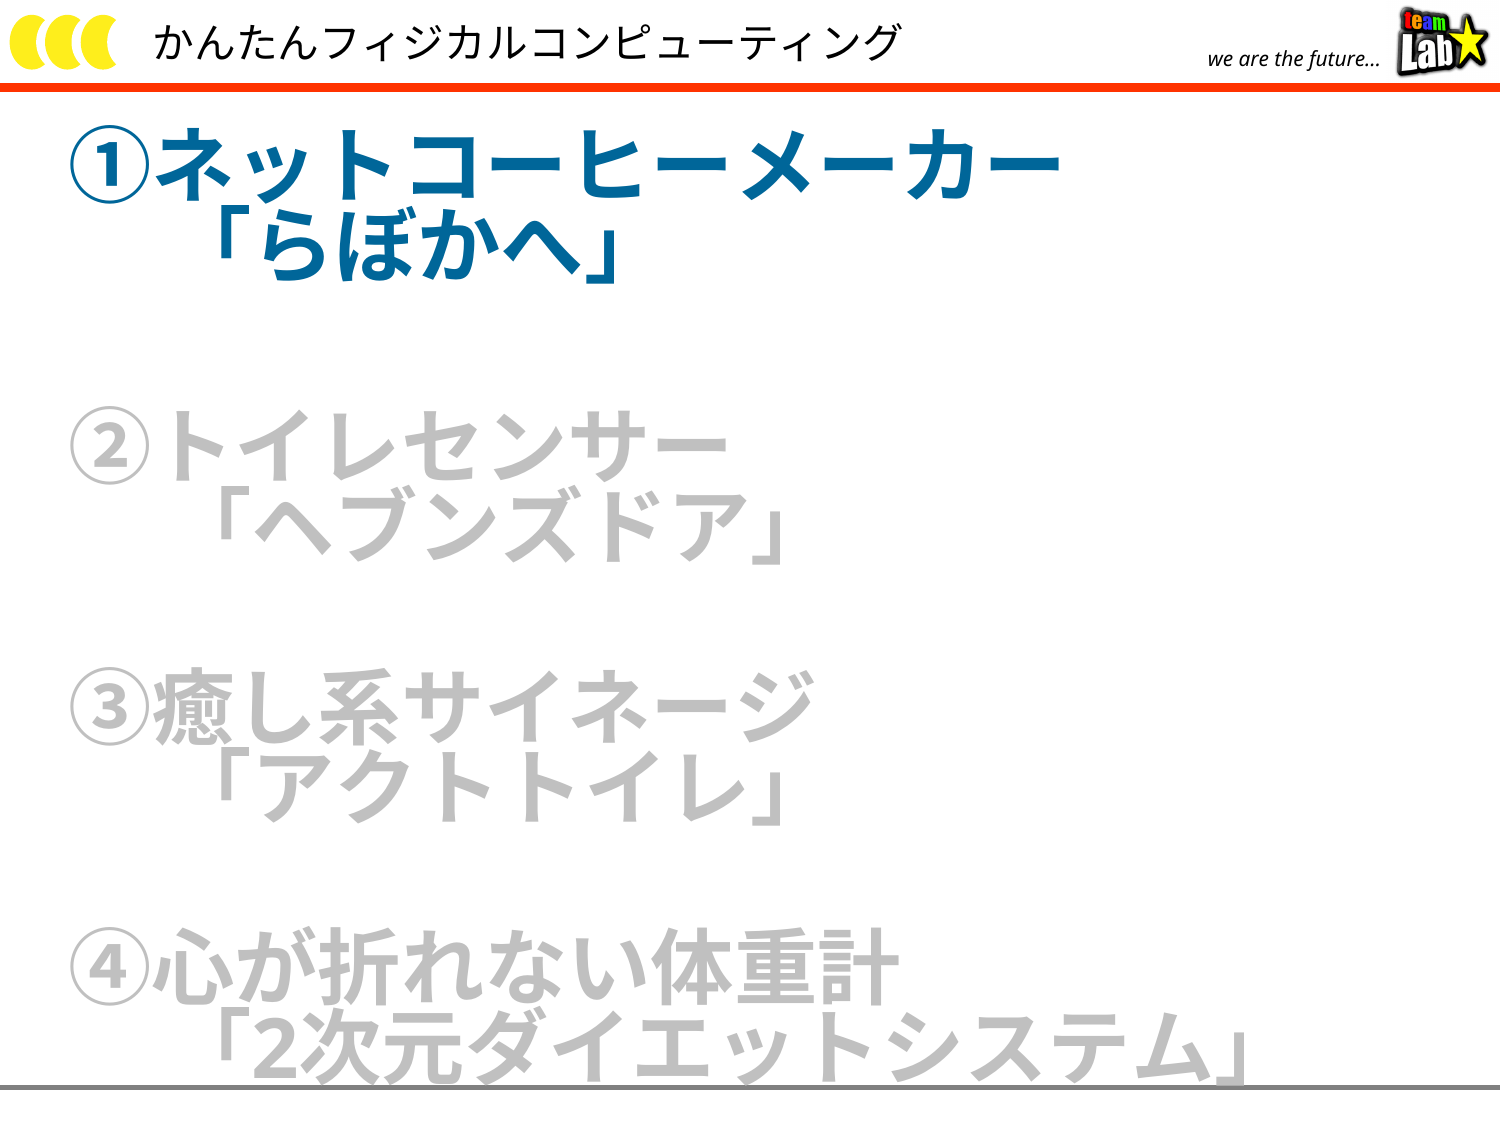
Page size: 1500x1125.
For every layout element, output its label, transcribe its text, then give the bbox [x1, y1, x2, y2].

picture [1386, 0, 1499, 83]
title かんたんフィジカルコンピューティング [137, 9, 925, 75]
list ①ネットコーヒーメーカー 「らぼかへ」 ②トイレセンサー 「ヘブンズドア」 ③癒し系サイネージ 「アクトトイレ」 ④心が折れない体重計 「2次元ダイエットシステム」 [53, 125, 1441, 1083]
